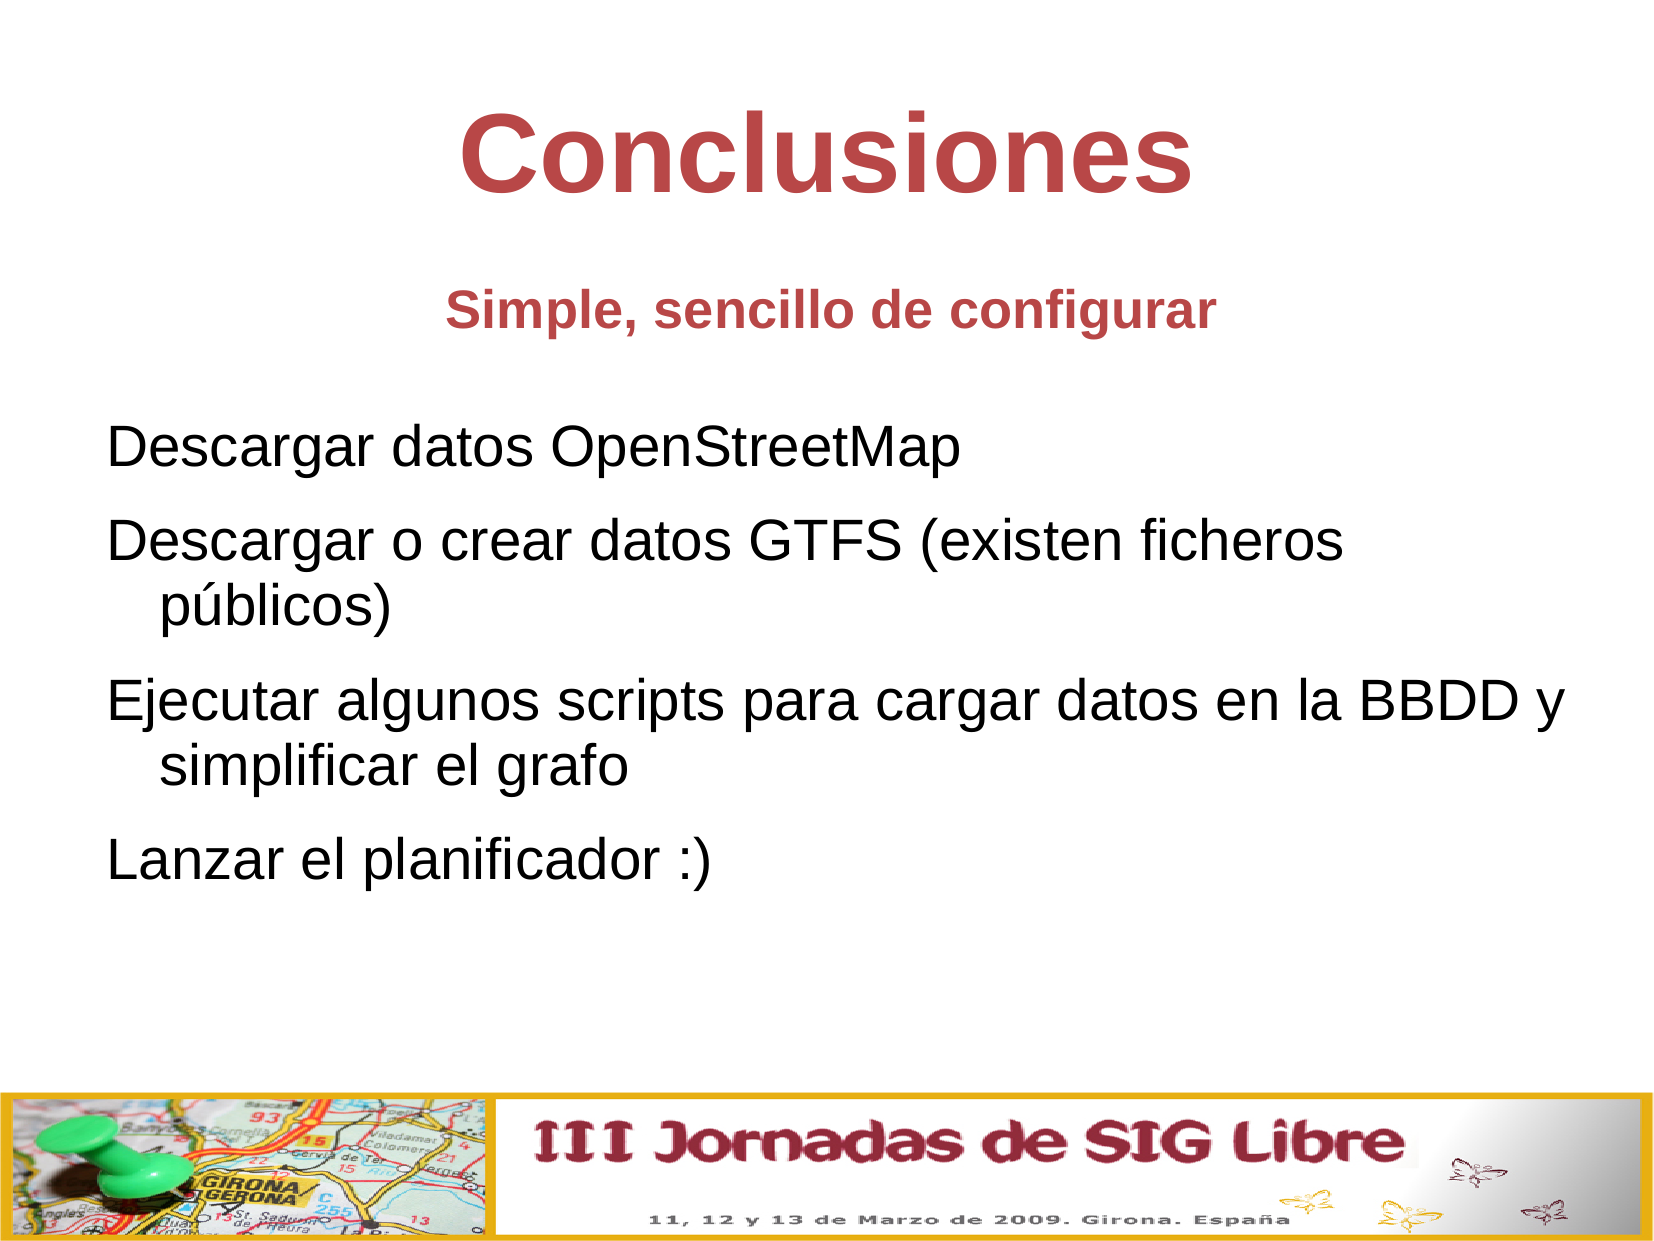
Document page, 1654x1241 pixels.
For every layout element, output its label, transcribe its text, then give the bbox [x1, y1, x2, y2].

text_box Simple, sencillo de configurar [431, 271, 1234, 369]
title Conclusiones [82, 49, 1571, 257]
list Descargar datos OpenStreetMap Descargar o crear datos GTFS (existen ficheros públicos) Ejecutar algunos scripts para cargar datos en la BBDD y simplificar el grafo Lanzar el planificador :) [88, 413, 1571, 1077]
picture [0, 1092, 1654, 1241]
